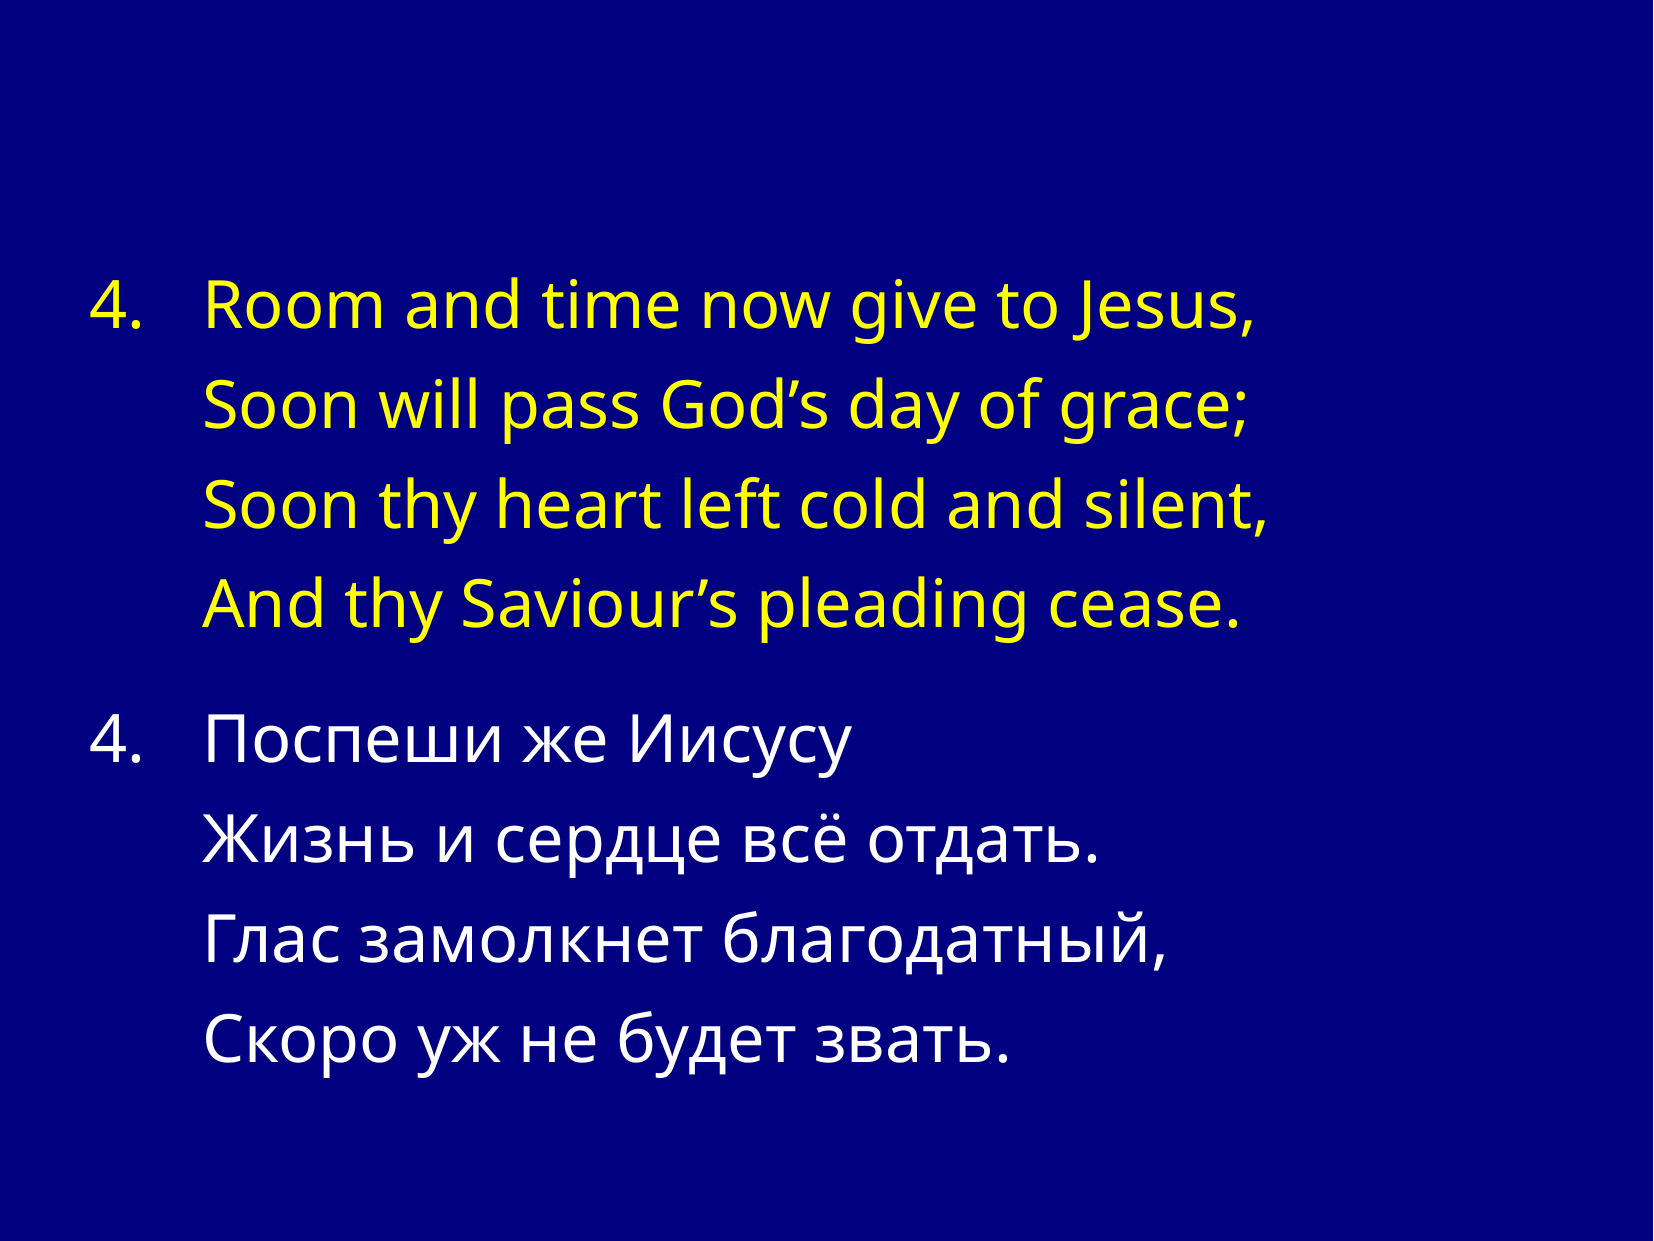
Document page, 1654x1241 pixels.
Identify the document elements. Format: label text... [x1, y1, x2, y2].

text_box 4. Room and time now give to Jesus, Soon will pass God’s day of grace; Soon thy heart left cold and silent, And thy Saviour’s pleading cease. [75, 150, 1576, 638]
text_box 4. Поспеши же Иисусу Жизнь и сердце всё отдать. Глас замолкнет благодатный, Скоро уж не будет звать. [75, 675, 1576, 1163]
